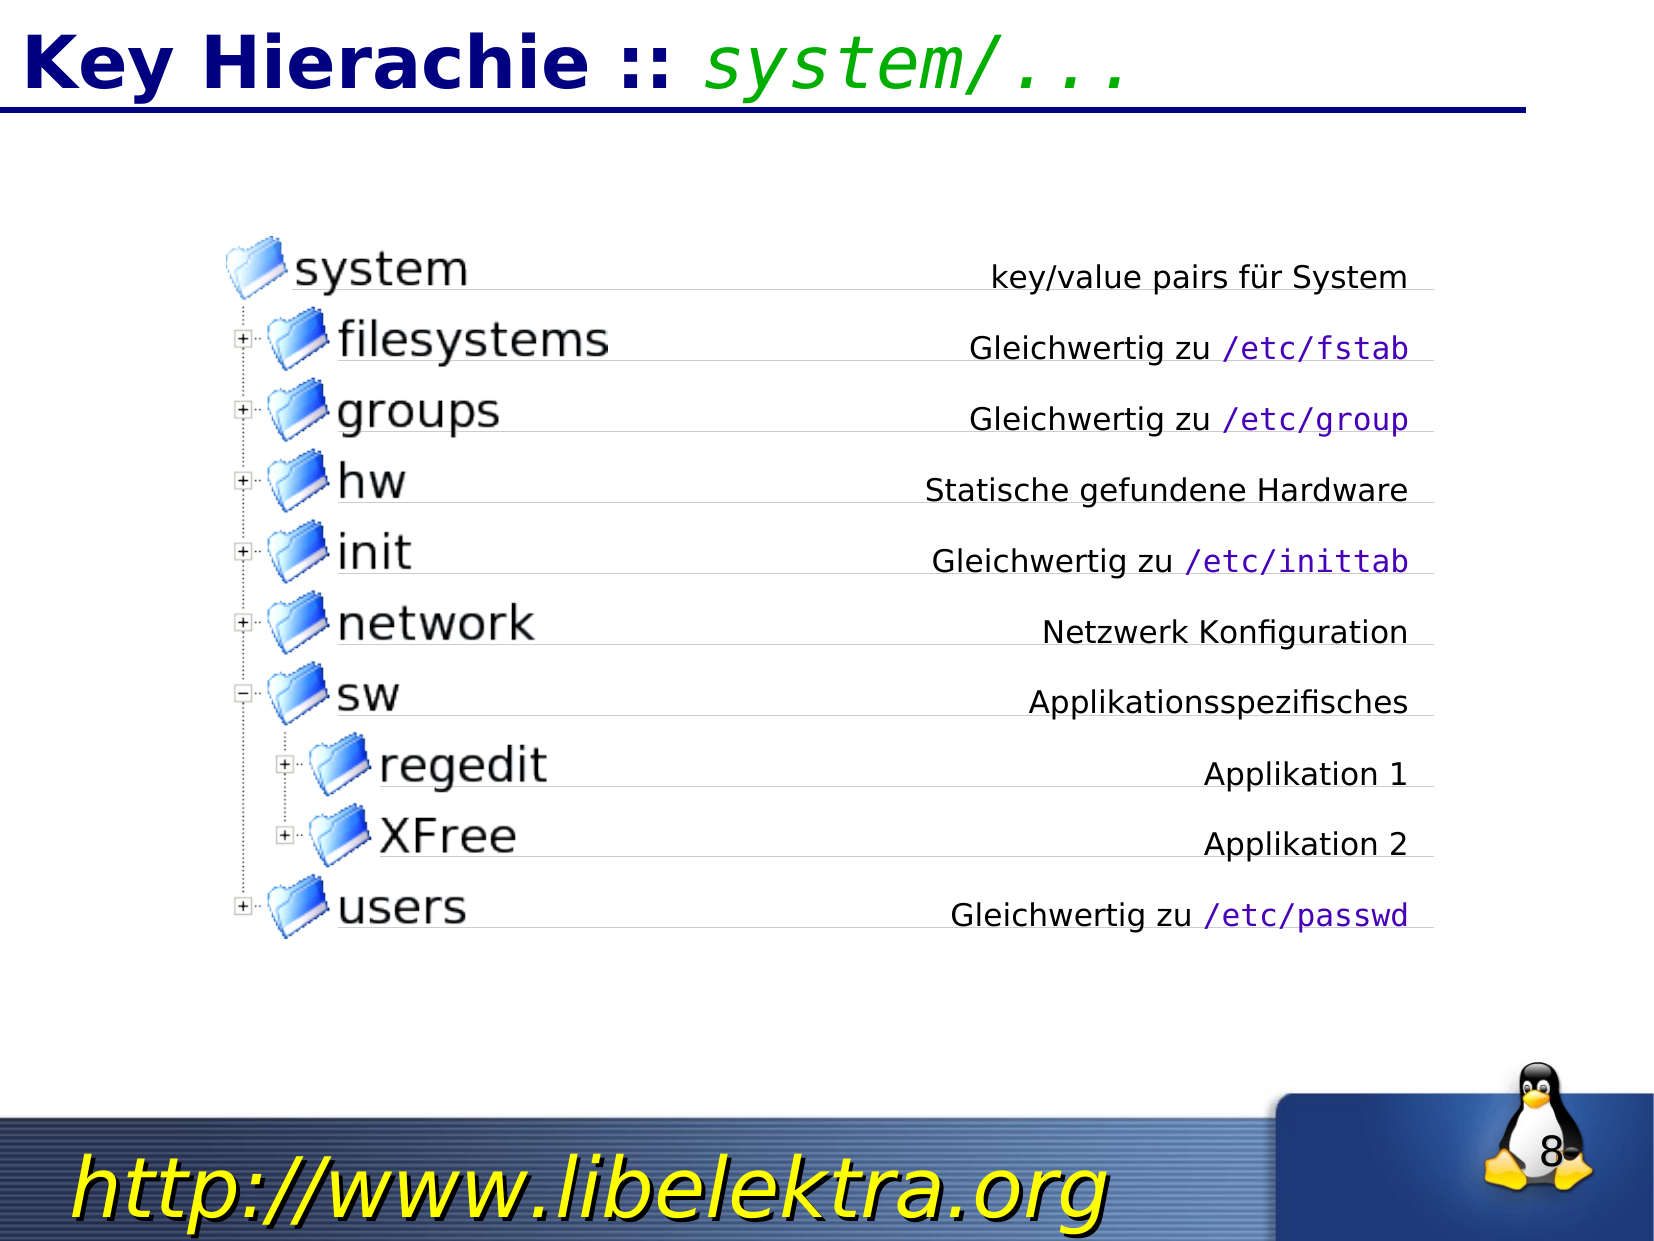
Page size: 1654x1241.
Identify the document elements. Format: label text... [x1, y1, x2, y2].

text_box Applikation 1 [1203, 754, 1410, 793]
text_box key/value pairs für System [990, 258, 1410, 296]
text_box Gleichwertig zu /etc/passwd [950, 896, 1410, 935]
text_box Applikationsspezifisches [913, 683, 1410, 722]
text_box Statische gefundene Hardware [924, 470, 1410, 509]
text_box Gleichwertig zu /etc/fstab [969, 329, 1410, 367]
text_box Netzwerk Konfiguration [927, 612, 1410, 651]
text_box Gleichwertig zu /etc/group [969, 399, 1410, 438]
picture [0, 1061, 1654, 1241]
picture [226, 236, 608, 939]
text_box <Nummer> [1312, 1122, 1566, 1178]
text_box Key Hierachie :: system/... [21, 14, 1611, 111]
text_box Gleichwertig zu /etc/inittab [931, 541, 1410, 580]
text_box Applikation 2 [1203, 825, 1410, 864]
